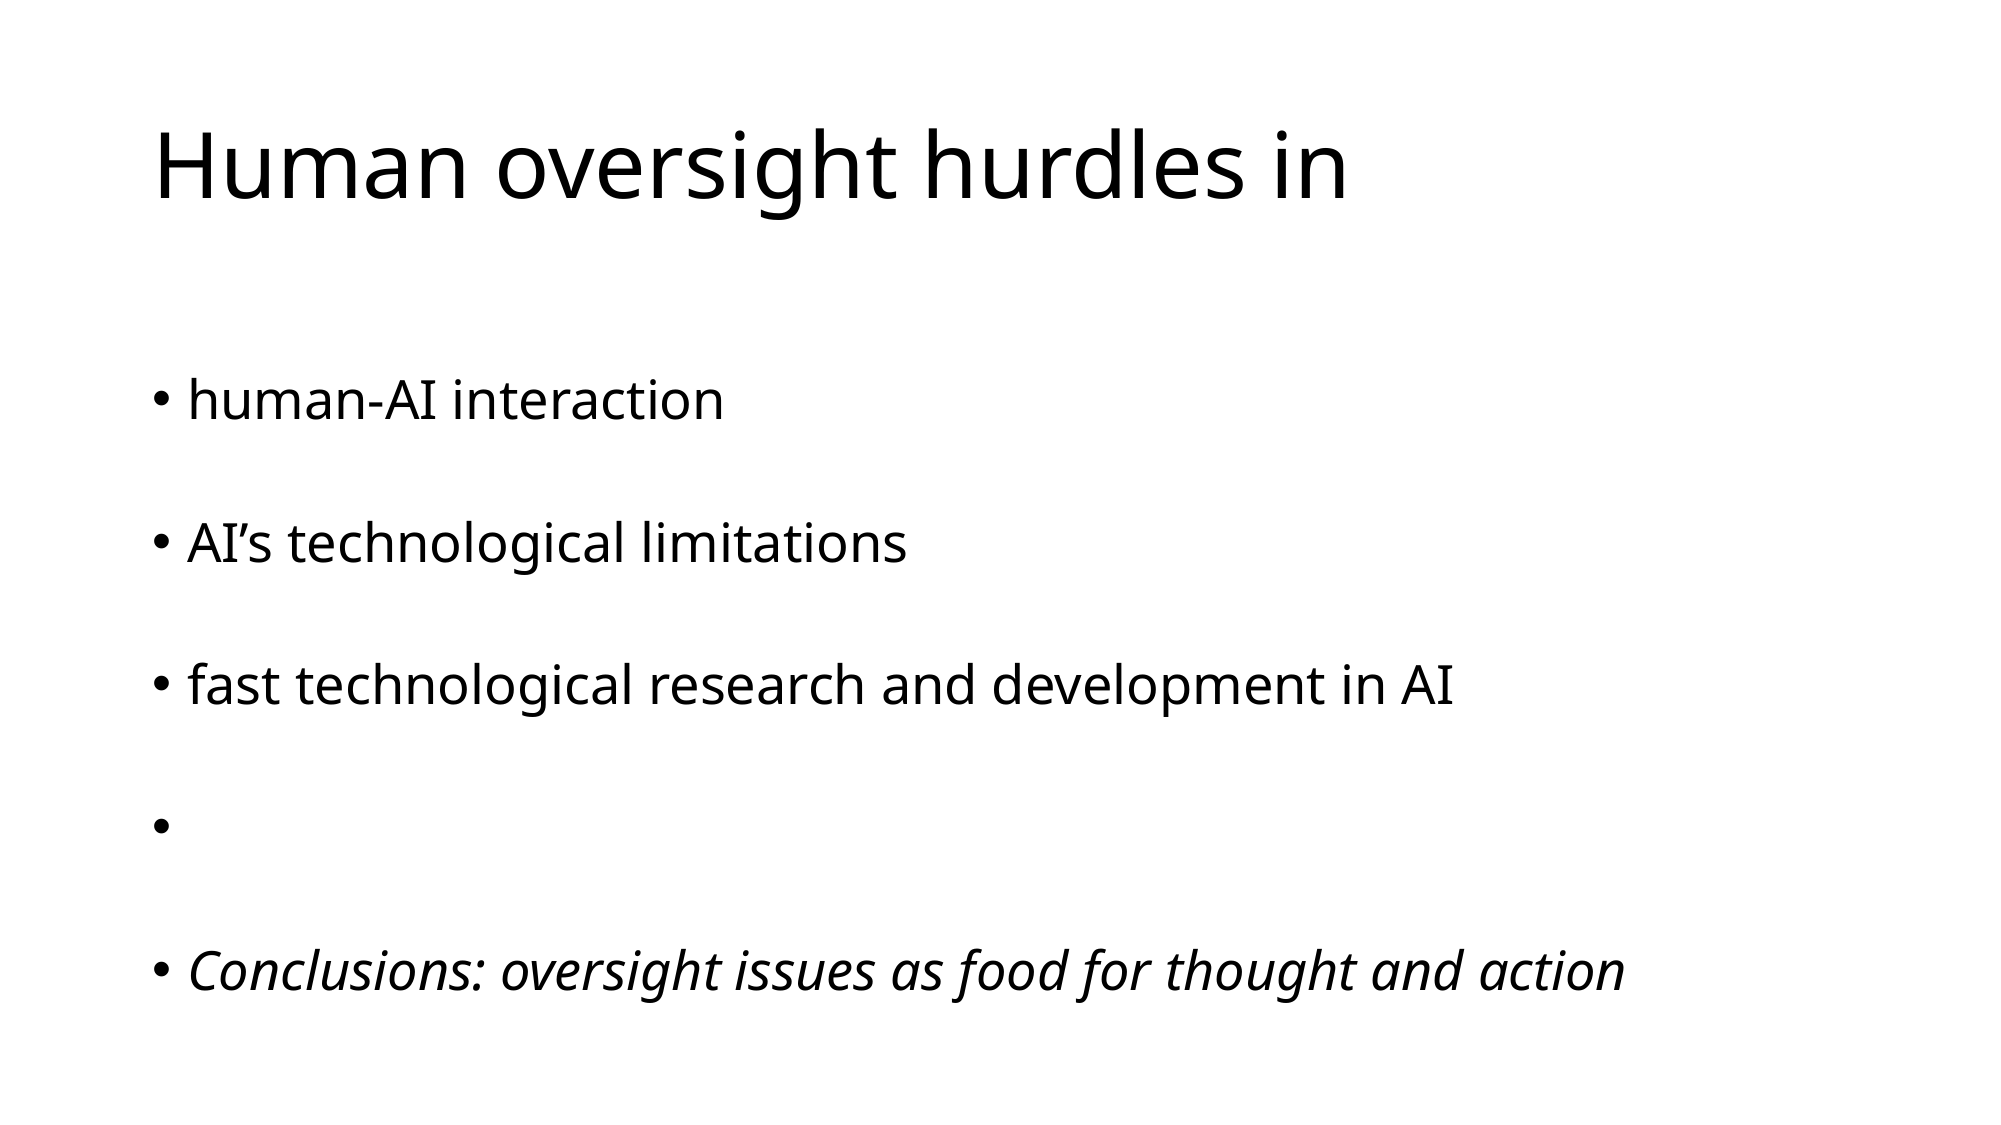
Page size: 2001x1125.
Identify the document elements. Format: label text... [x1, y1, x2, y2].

list human-AI interaction AI’s technological limitations fast technological research and development in AI Conclusions: oversight issues as food for thought and action [137, 299, 1962, 1014]
title Human oversight hurdles in [137, 59, 1863, 278]
